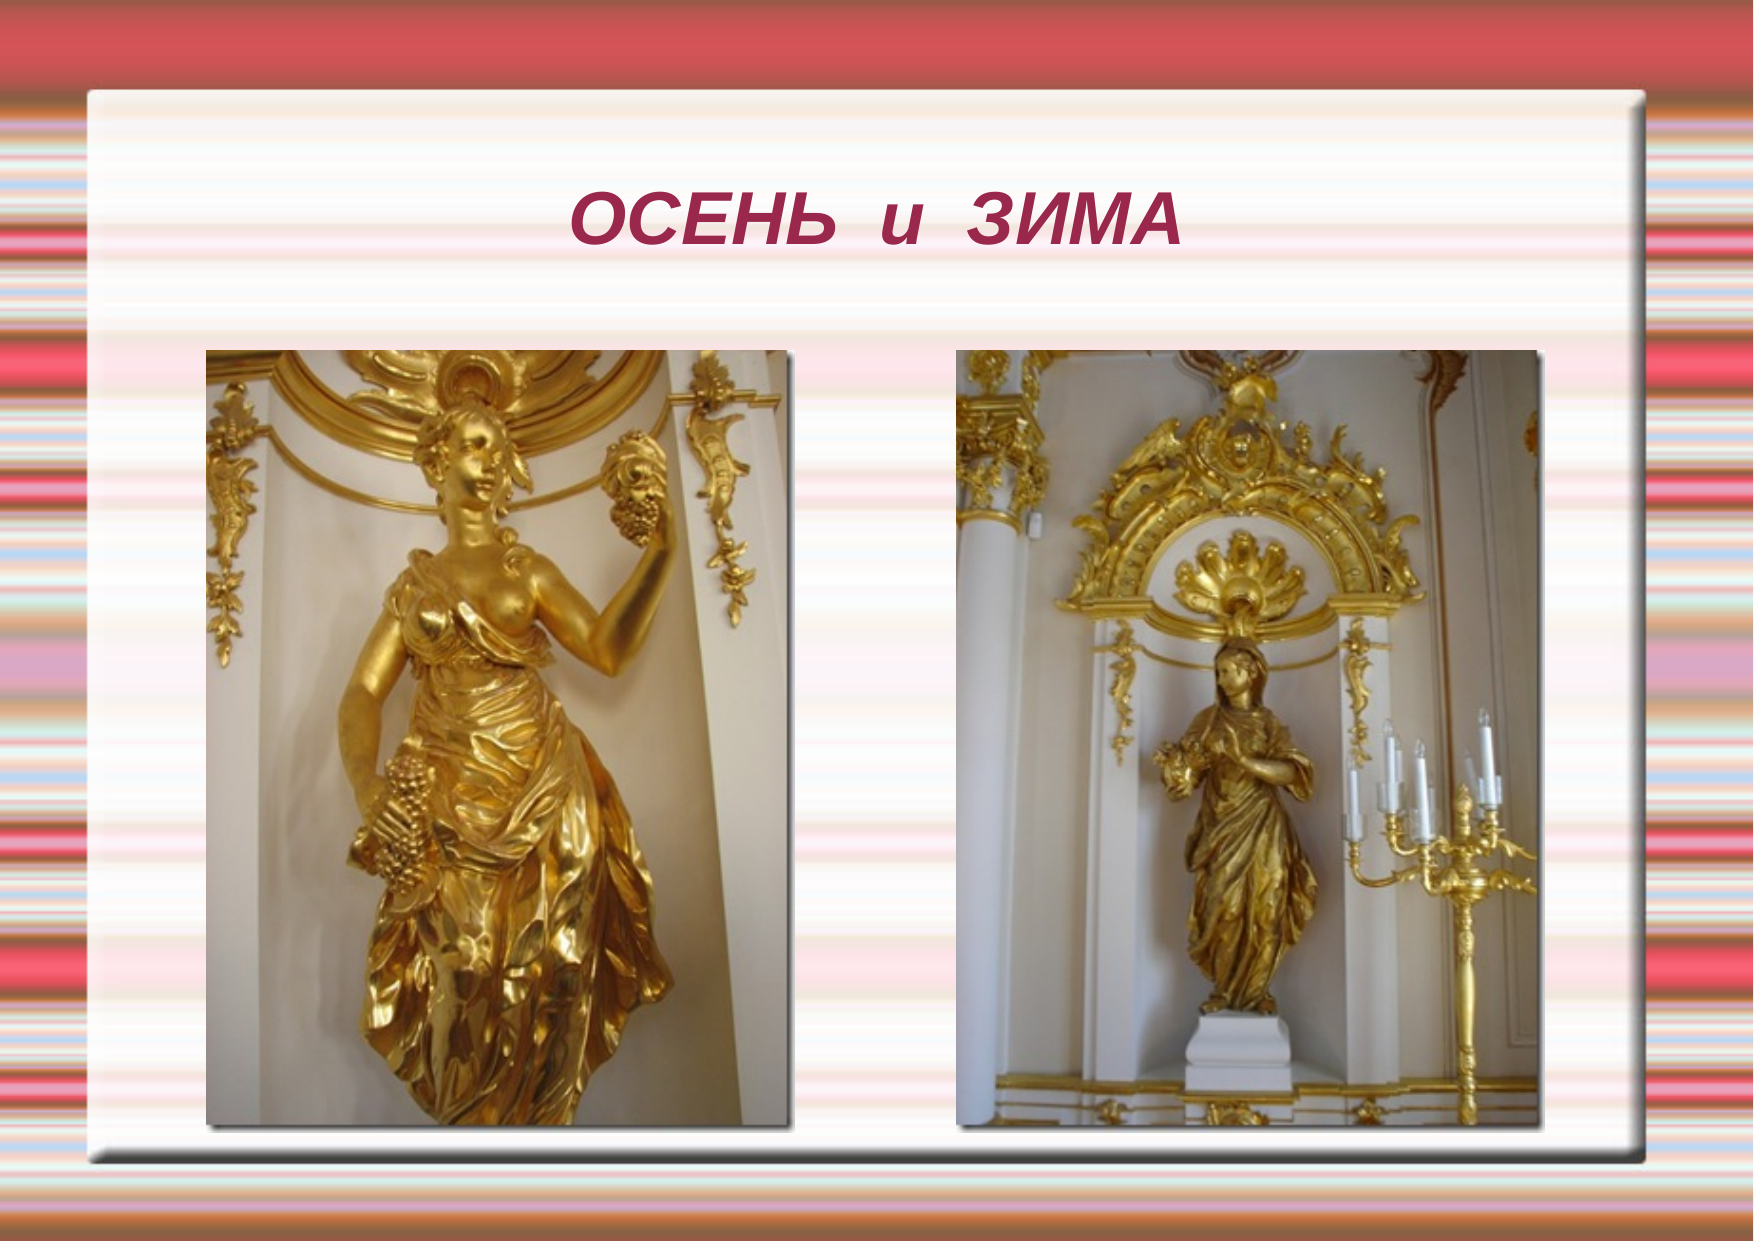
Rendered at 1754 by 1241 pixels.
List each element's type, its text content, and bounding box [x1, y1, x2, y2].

picture [0, 0, 1754, 1241]
title ОСЕНЬ и ЗИМА [128, 114, 1627, 322]
